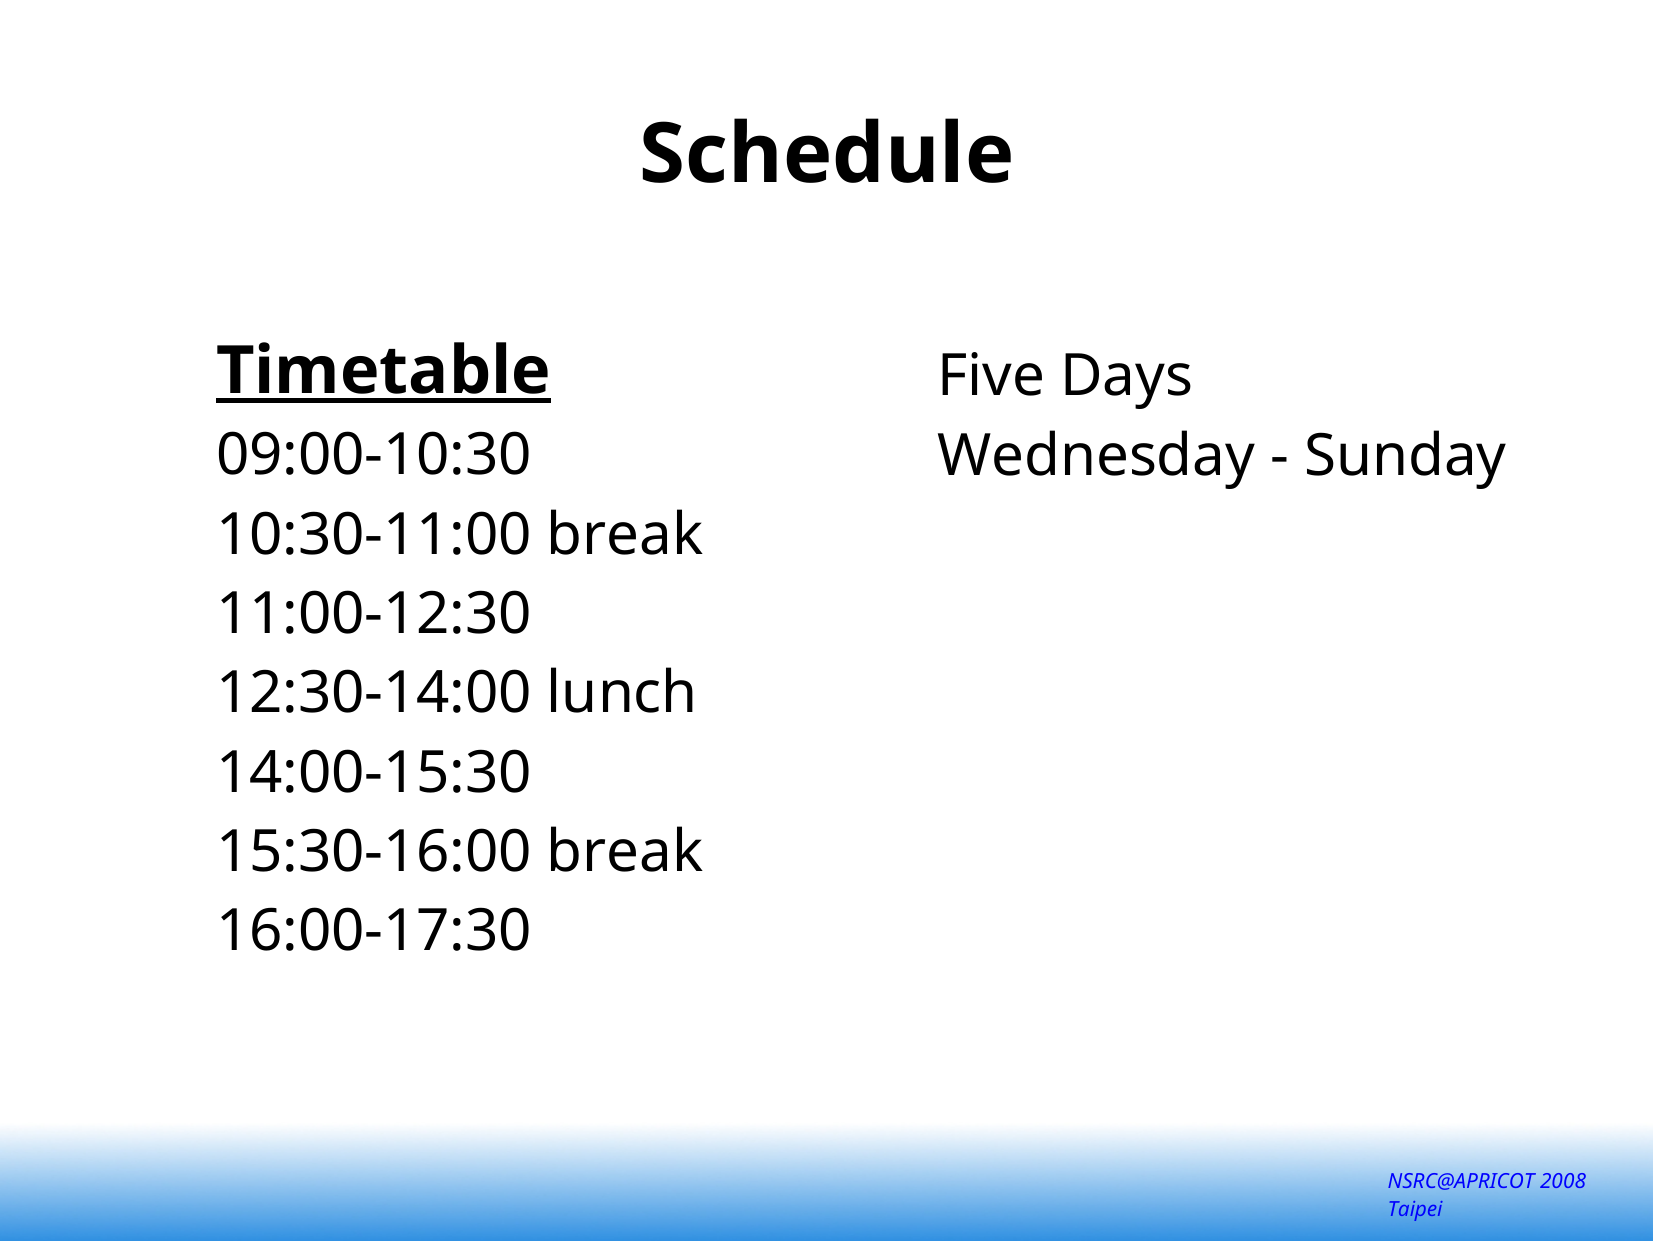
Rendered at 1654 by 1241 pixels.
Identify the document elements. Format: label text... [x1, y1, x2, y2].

list Timetable 09:00-10:30 10:30-11:00 break 11:00-12:30 12:30-14:00 lunch 14:00-15:30 15:30-16:00 break 16:00-17:30 [121, 322, 826, 1133]
picture [0, 1122, 1653, 1241]
text_box Five Days Wednesday - Sunday [937, 333, 1538, 506]
title Schedule [121, 46, 1534, 254]
